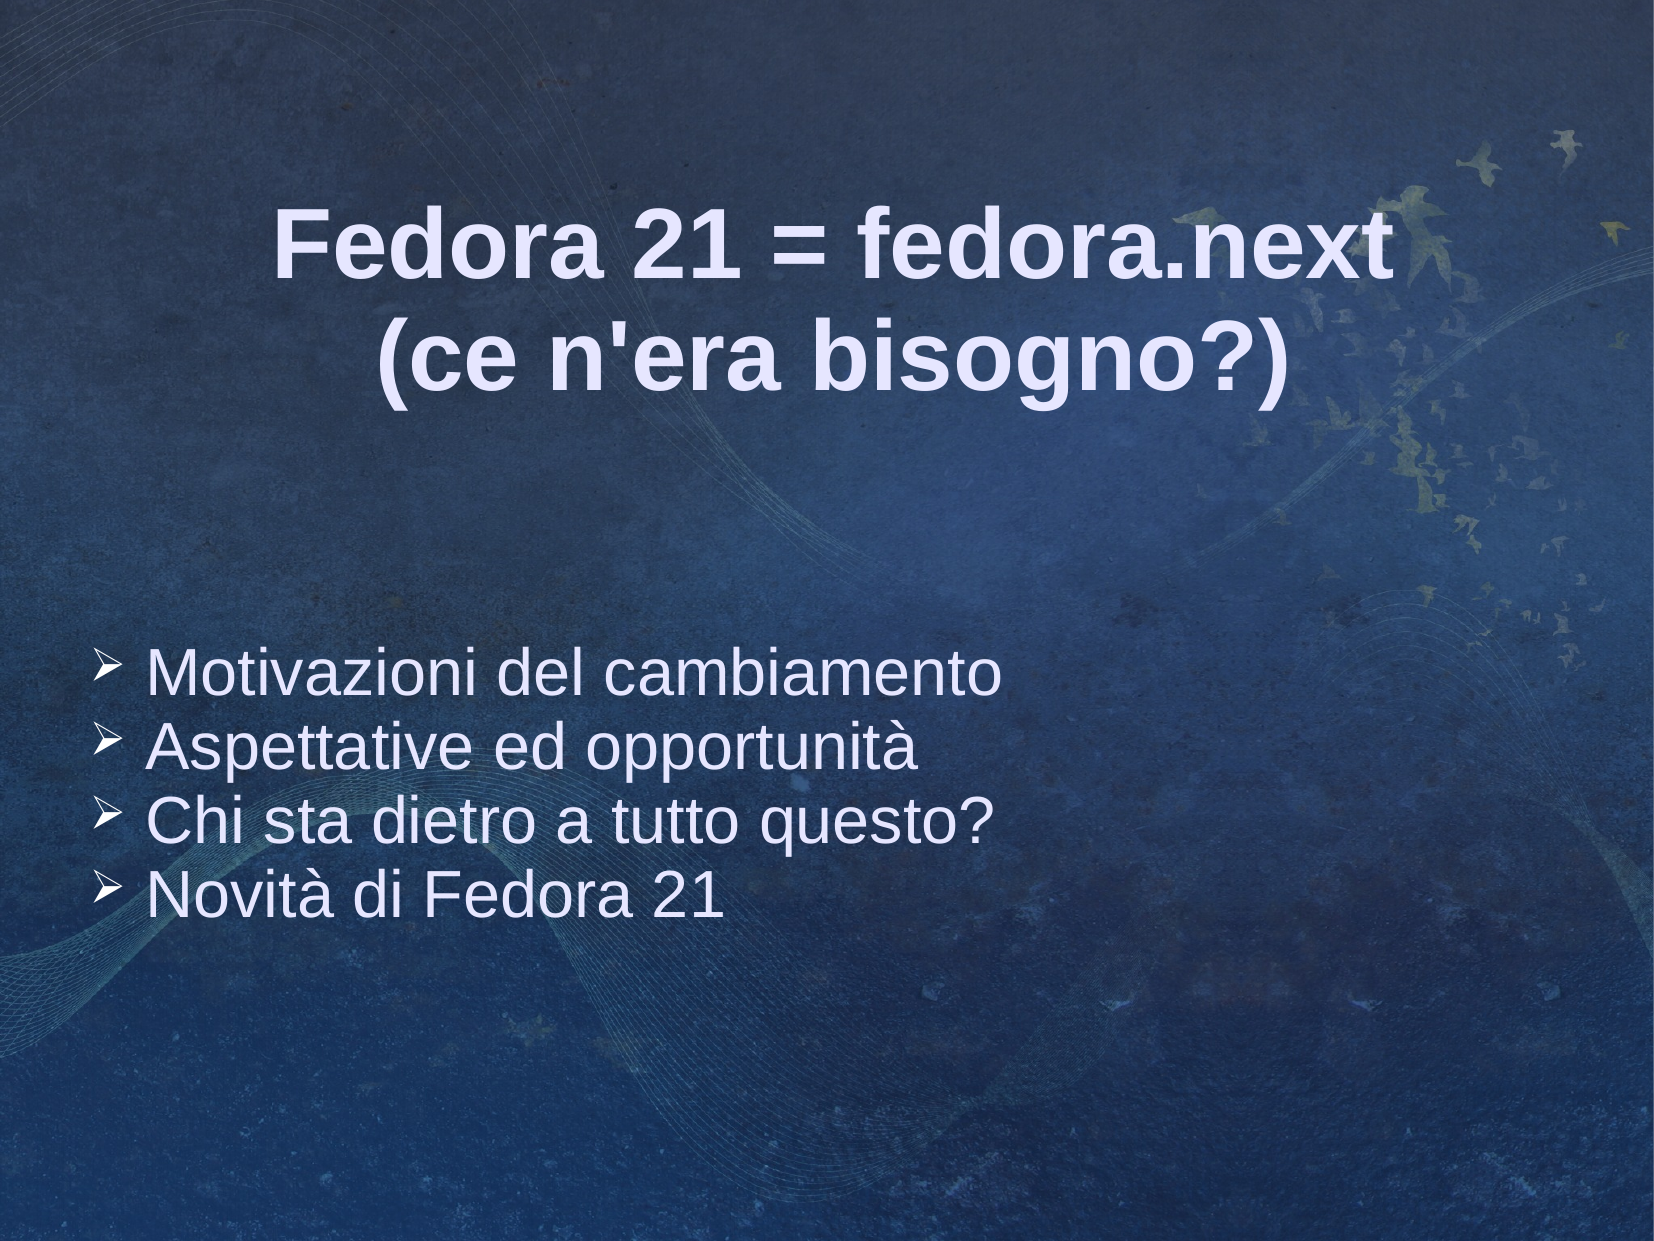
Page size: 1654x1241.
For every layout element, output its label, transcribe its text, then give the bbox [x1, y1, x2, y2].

picture [0, 0, 1654, 1241]
subtitle Fedora 21 = fedora.next (ce n'era bisogno?) Motivazioni del cambiamento Aspettative ed opportunità Chi sta dietro a tutto questo? Novità di Fedora 21 [89, 100, 1578, 1015]
